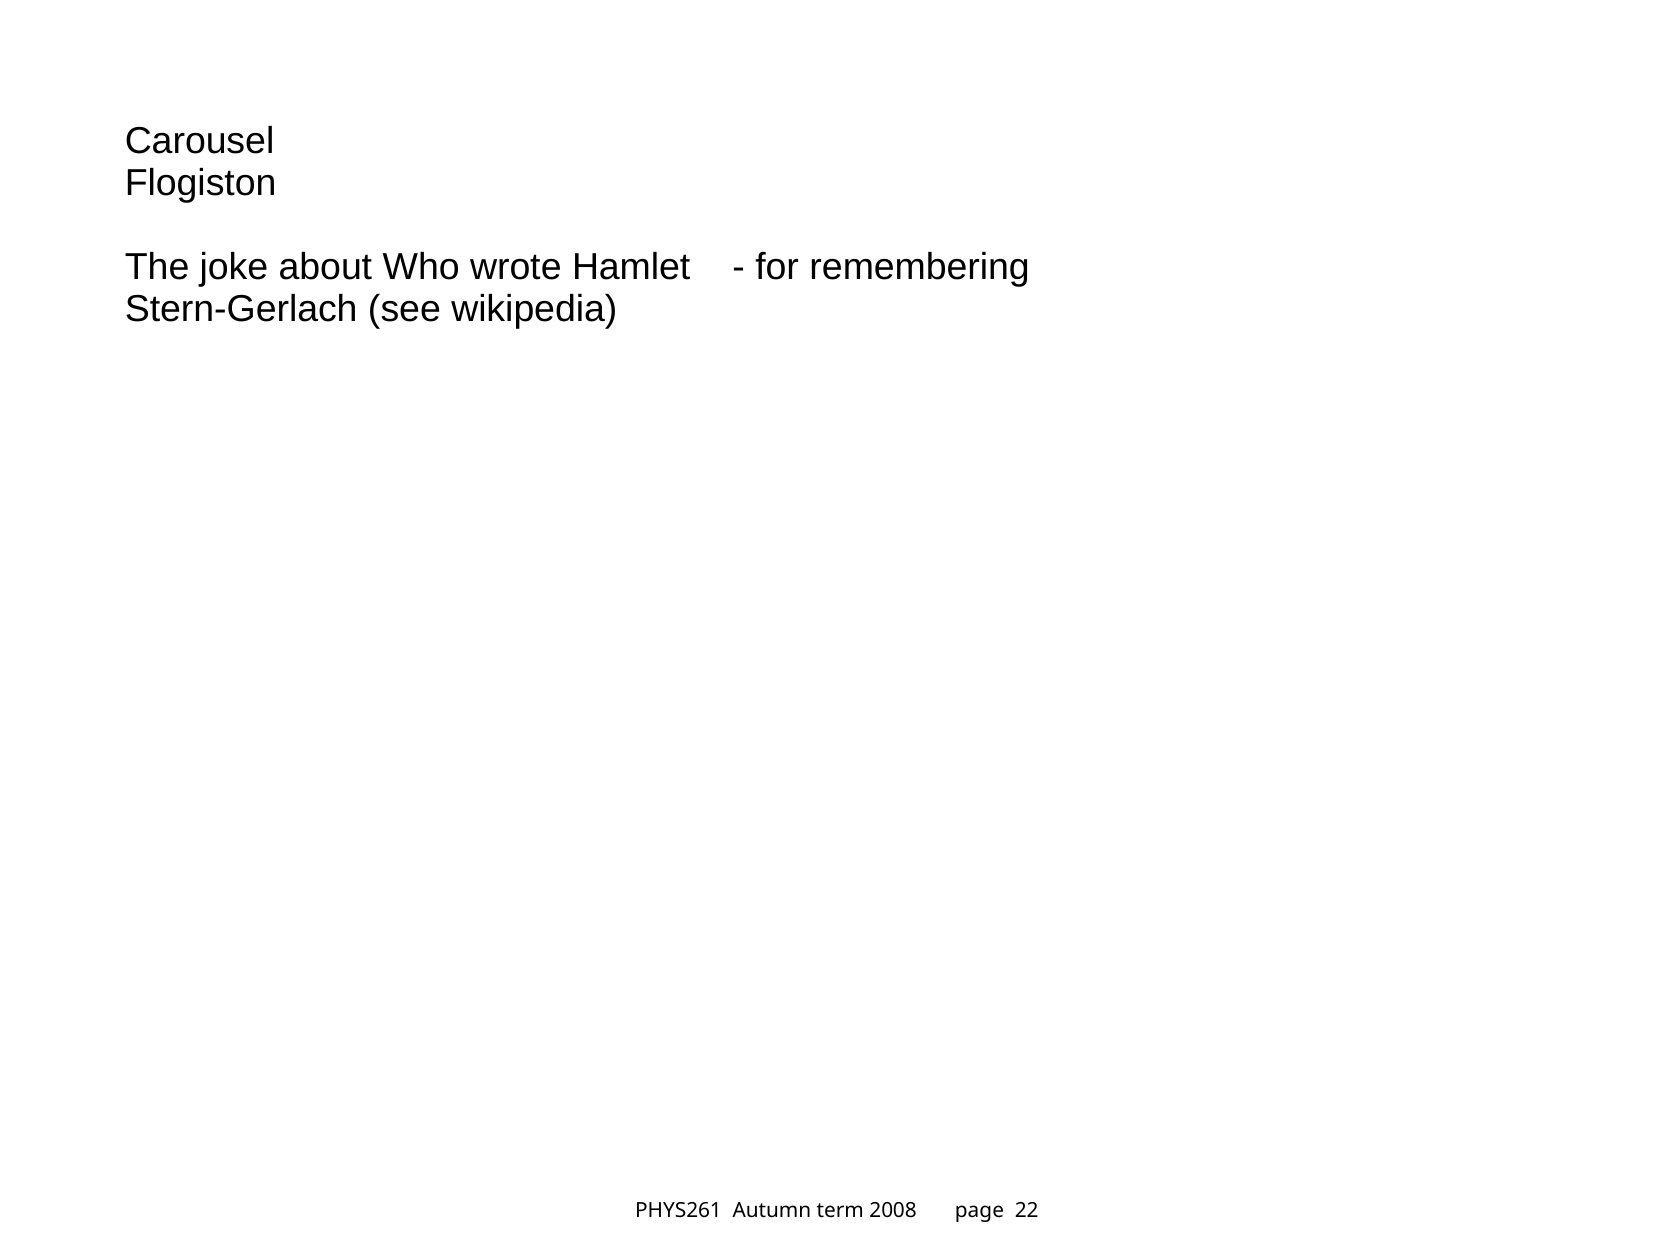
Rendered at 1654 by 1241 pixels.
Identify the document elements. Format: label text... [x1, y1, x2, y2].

text_box Carousel Flogiston The joke about Who wrote Hamlet - for remembering Stern-Gerlach (see wikipedia) [110, 112, 1354, 517]
